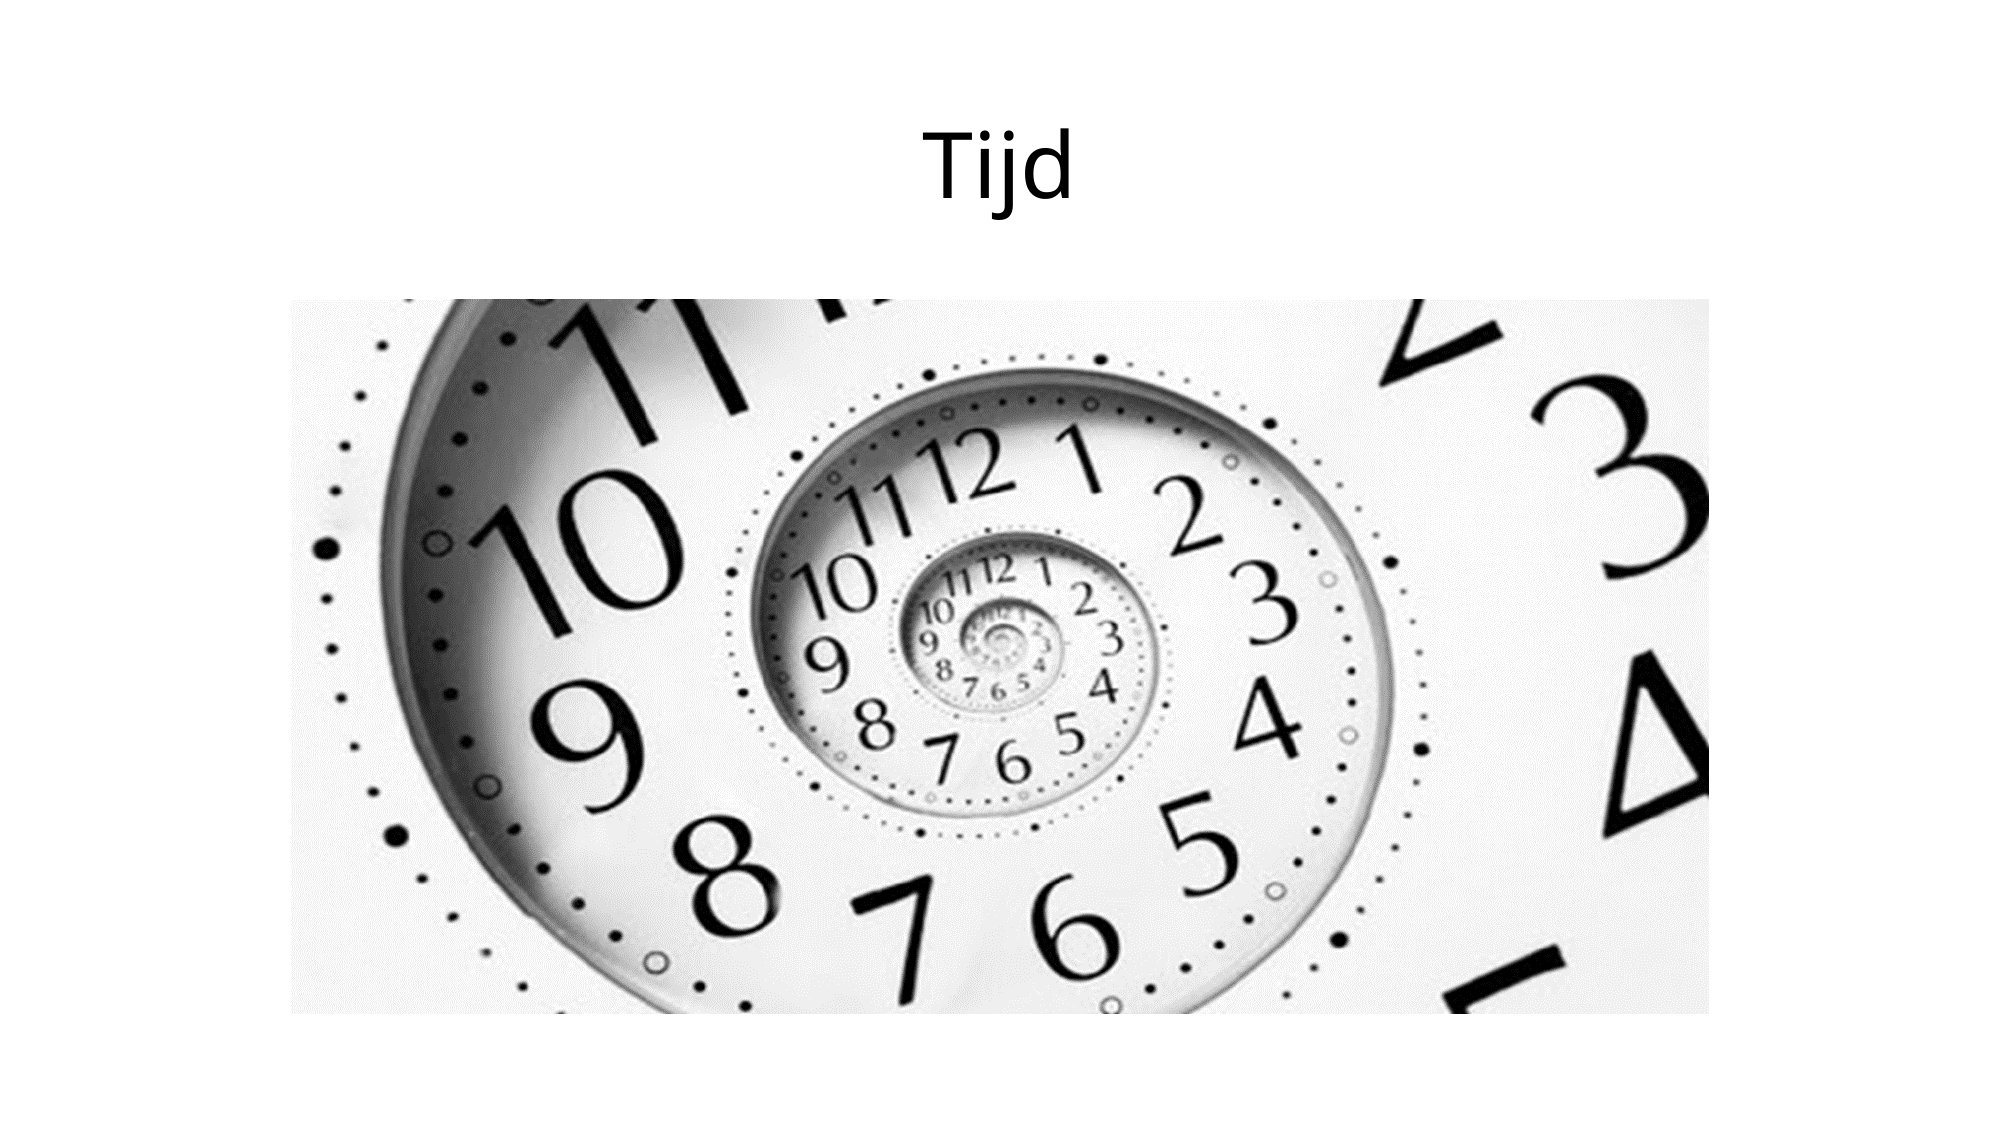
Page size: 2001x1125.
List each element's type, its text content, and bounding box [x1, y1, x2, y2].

picture [291, 299, 1709, 1014]
title Tijd [137, 59, 1863, 278]
